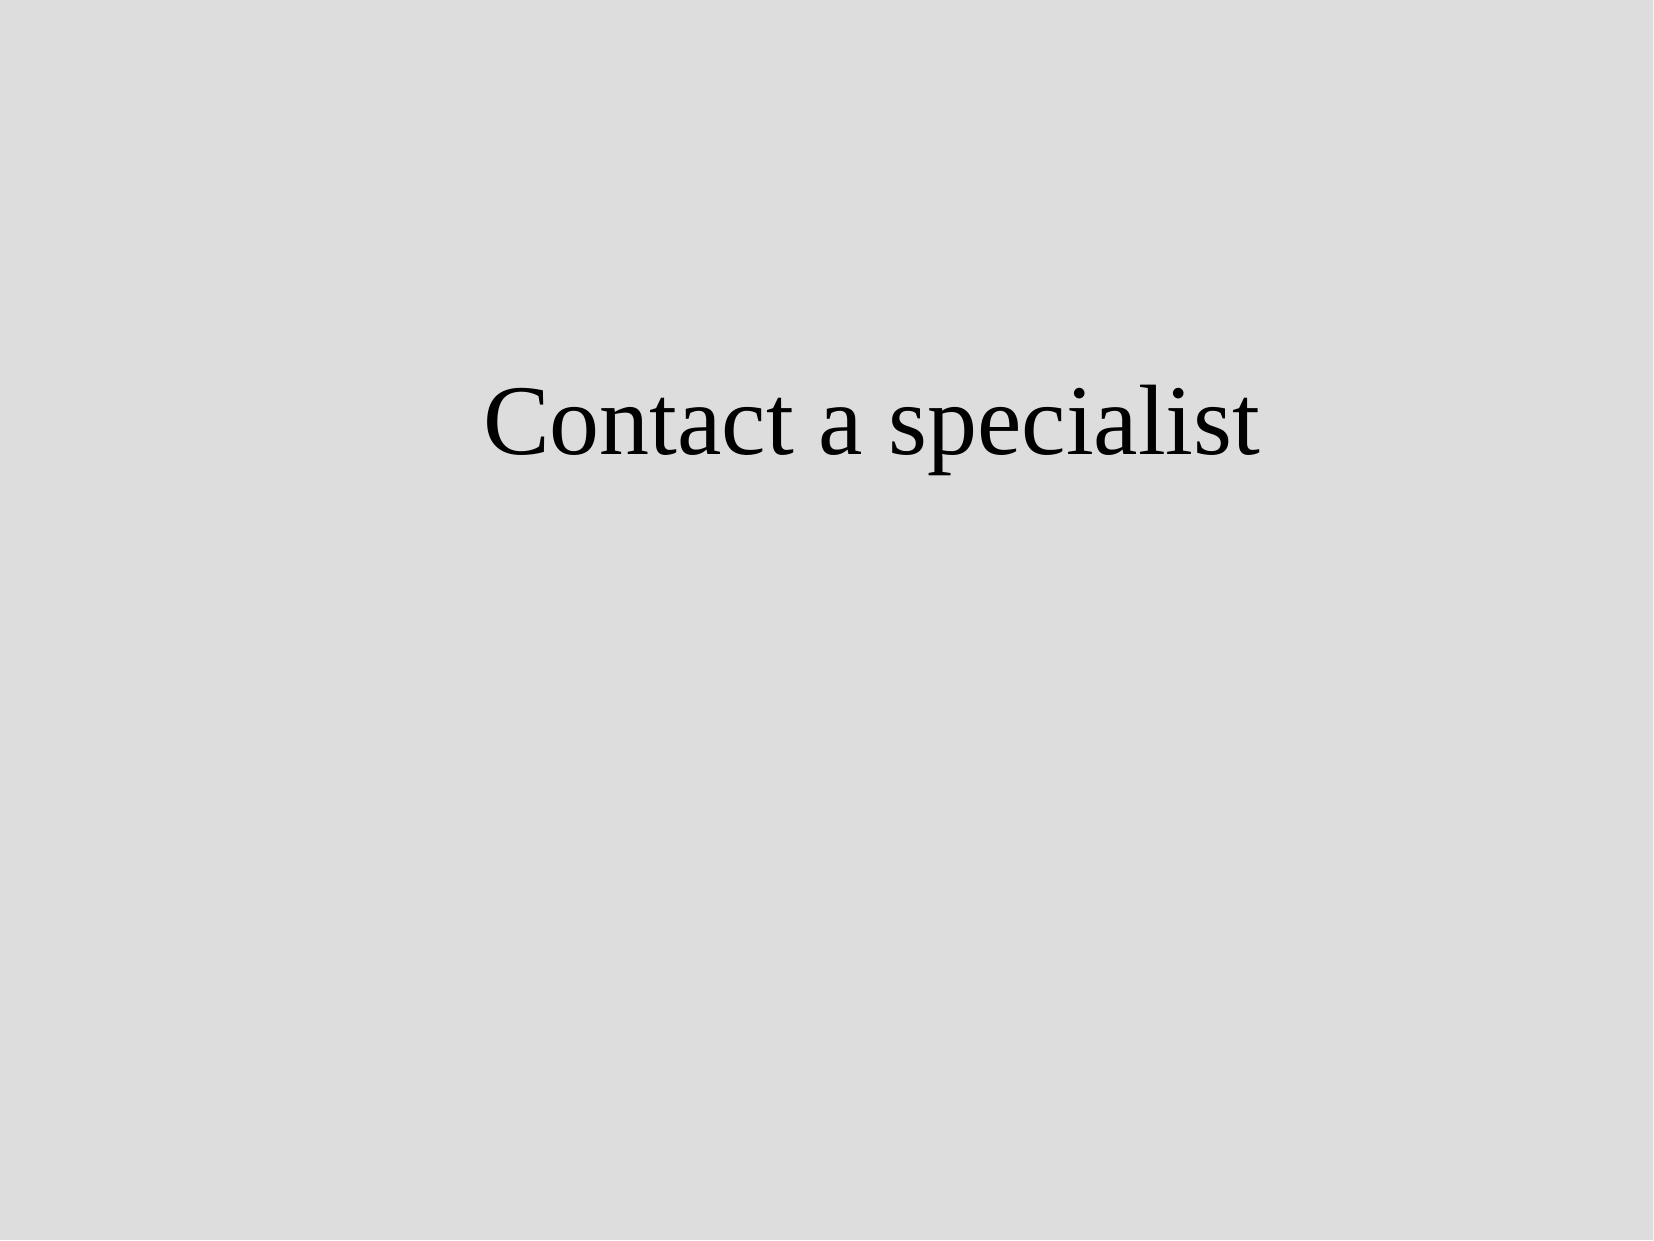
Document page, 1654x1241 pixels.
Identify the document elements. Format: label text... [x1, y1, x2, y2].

subtitle [82, 49, 1571, 1010]
text_box Contact a specialist [271, 357, 1473, 484]
